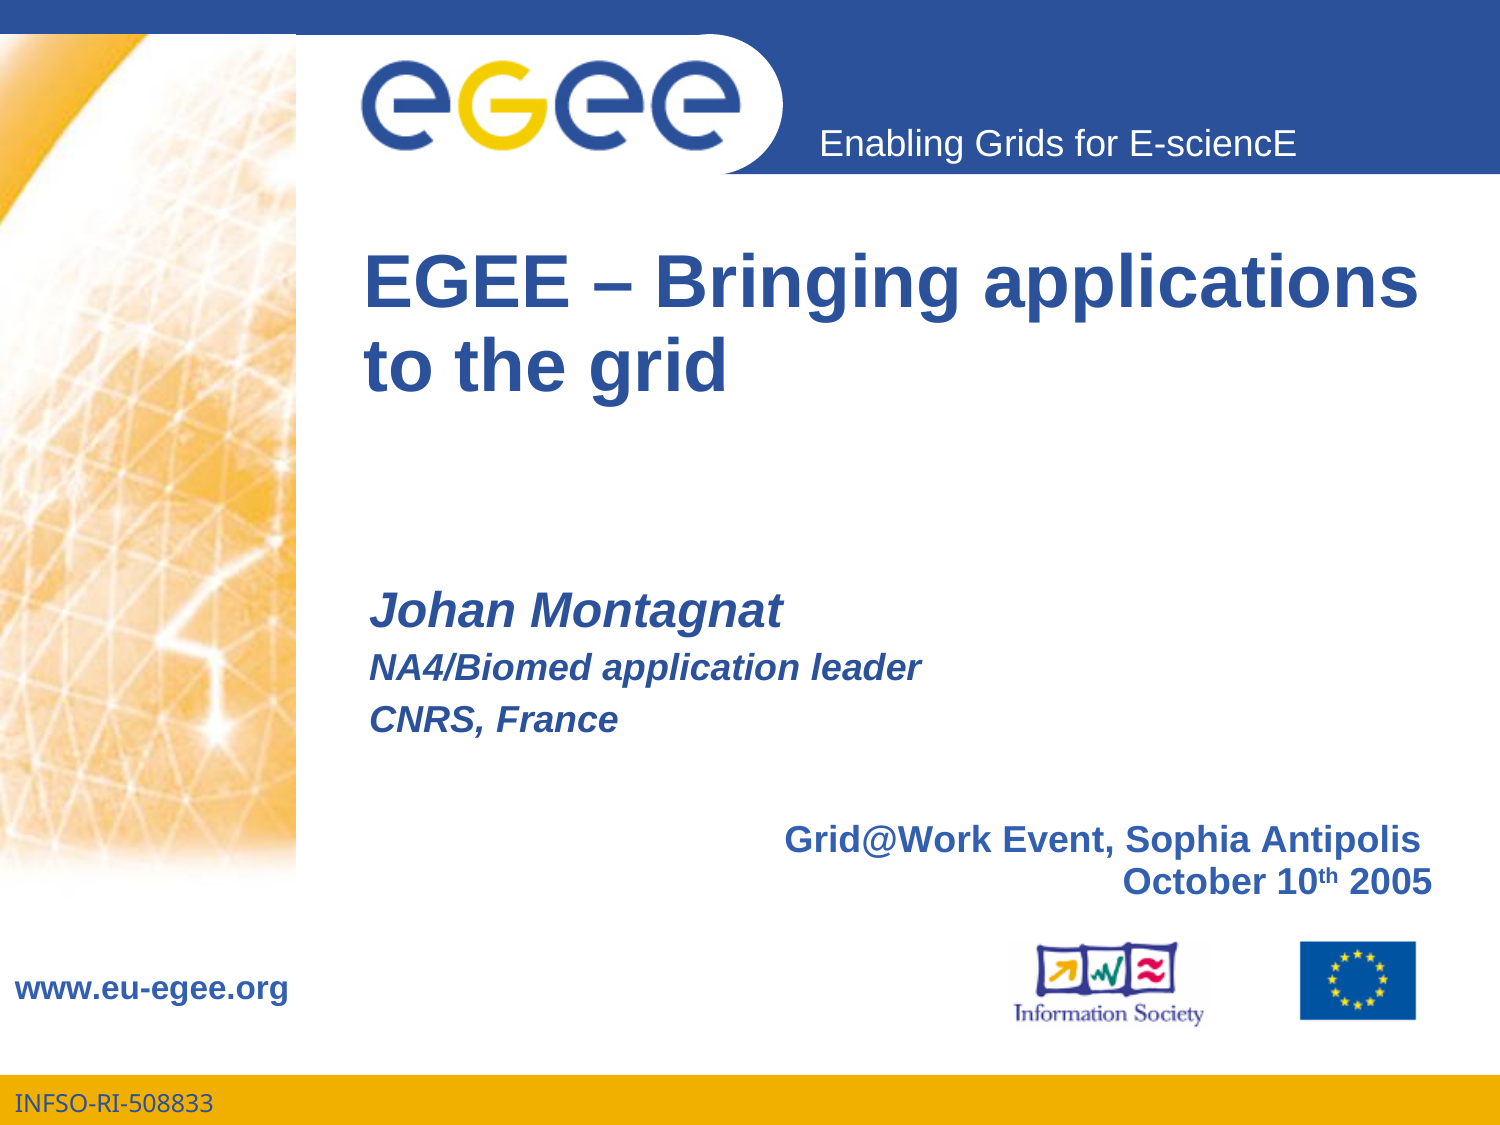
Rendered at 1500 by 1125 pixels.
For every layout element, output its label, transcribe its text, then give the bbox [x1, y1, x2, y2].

picture [1291, 934, 1424, 1028]
title EGEE – Bringing applications to the grid [348, 231, 1459, 504]
picture [355, 56, 748, 154]
subtitle Johan Montagnat NA4/Biomed application leader CNRS, France [354, 574, 1424, 804]
text_box Grid@Work Event, Sophia Antipolis October 10th 2005 [712, 810, 1448, 910]
picture [1009, 941, 1210, 1030]
picture [0, 34, 296, 921]
